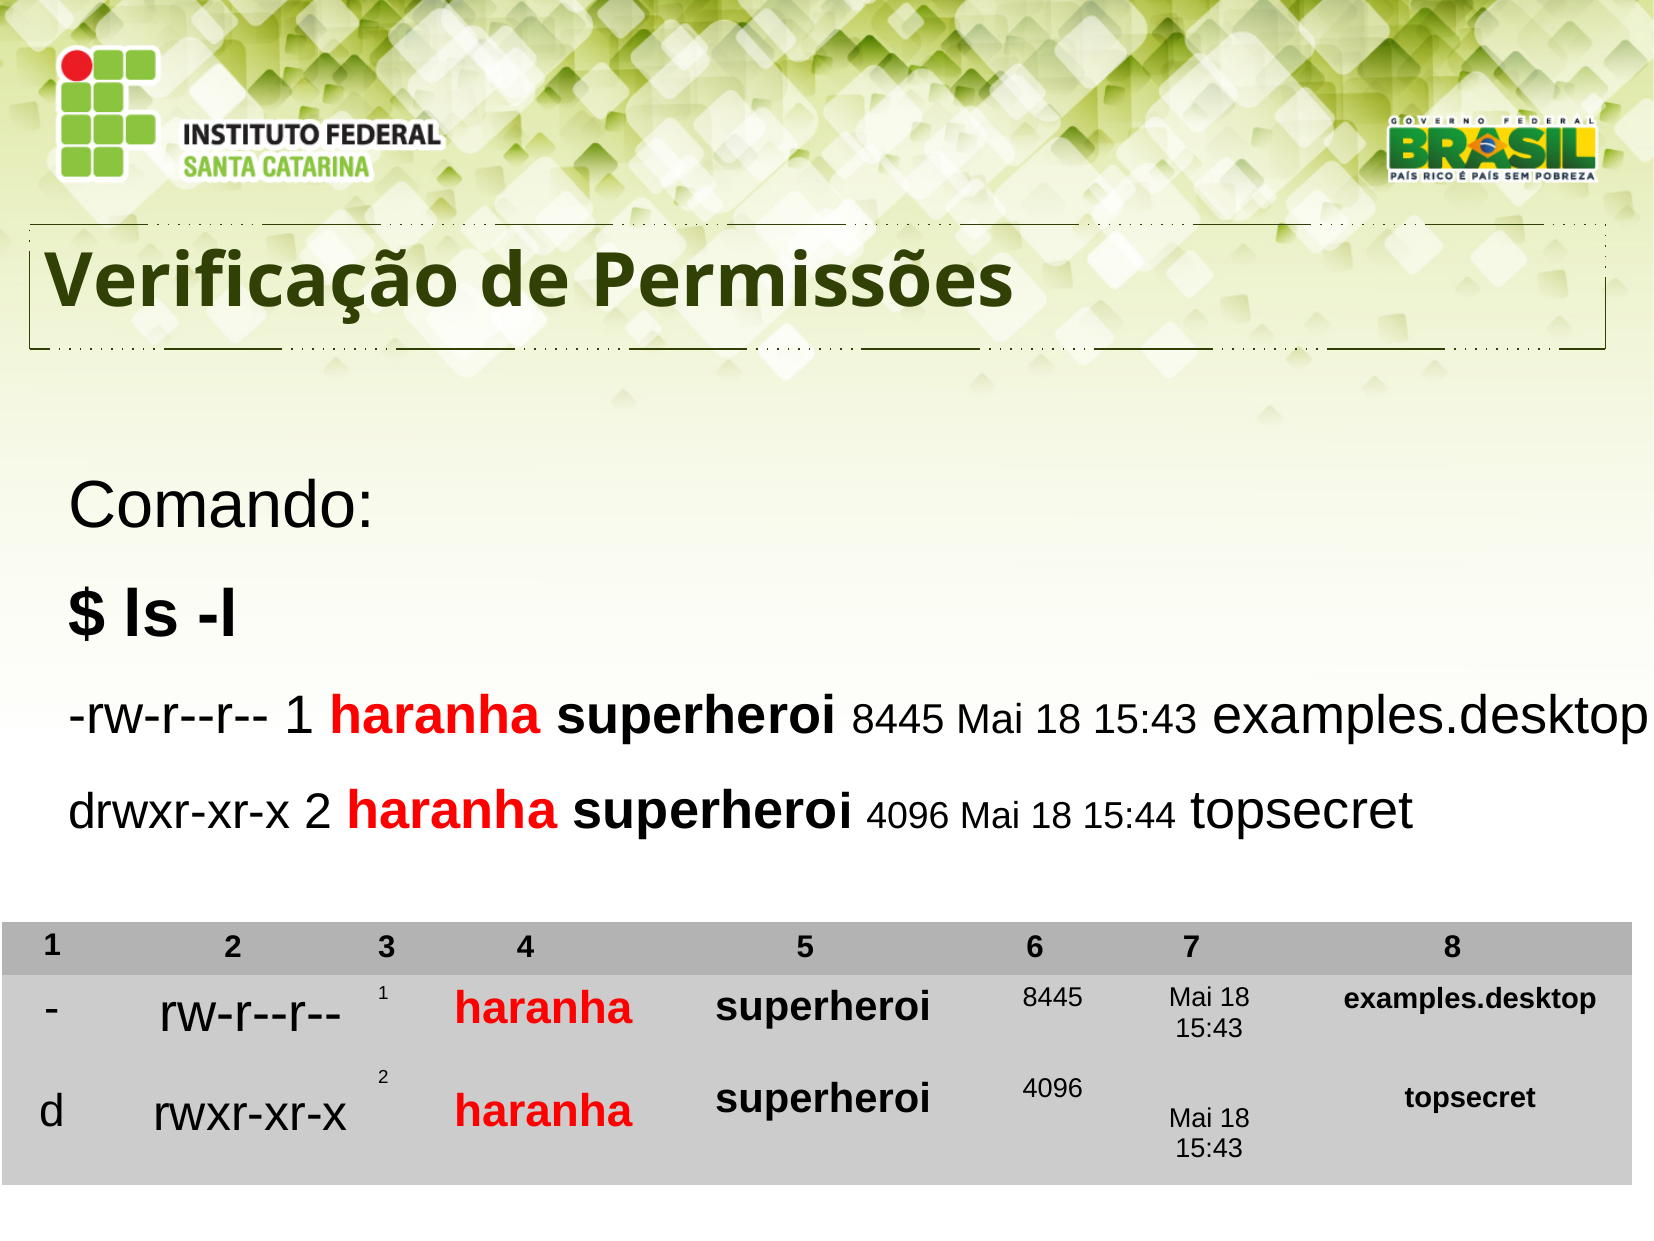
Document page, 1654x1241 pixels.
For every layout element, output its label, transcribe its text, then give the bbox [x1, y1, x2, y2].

table_header 2 [103, 922, 363, 975]
table_cell examples.desktop topsecret [1273, 975, 1632, 1185]
table_cell 1 2 [363, 975, 401, 1185]
text_box Verificação de Permissões [29, 224, 1606, 350]
table_header 5 [650, 922, 960, 975]
table_header 4 [401, 922, 650, 975]
table_cell Mai 18 15:43 Mai 18 15:43 [1110, 975, 1273, 1185]
list Comando: $ ls -l -rw-r--r-- 1 haranha superheroi 8445 Mai 18 15:43 examples.desktop drwxr-xr-x 2 haranha superheroi 4096 Mai 18 15:44 topsecret [11, 460, 1654, 1180]
table_cell haranha haranha [401, 975, 650, 1185]
table_header 7 [1110, 922, 1273, 975]
table_header 1 [2, 922, 103, 975]
picture [0, 0, 1654, 1241]
table_cell superheroi superheroi [650, 975, 960, 1185]
table_cell - d [2, 975, 103, 1185]
table_header 3 [363, 922, 401, 975]
table_header 6 [960, 922, 1110, 975]
table_header 8 [1273, 922, 1632, 975]
table_cell rw-r--r-- rwxr-xr-x [103, 975, 363, 1185]
table_cell 8445 4096 [960, 975, 1110, 1185]
